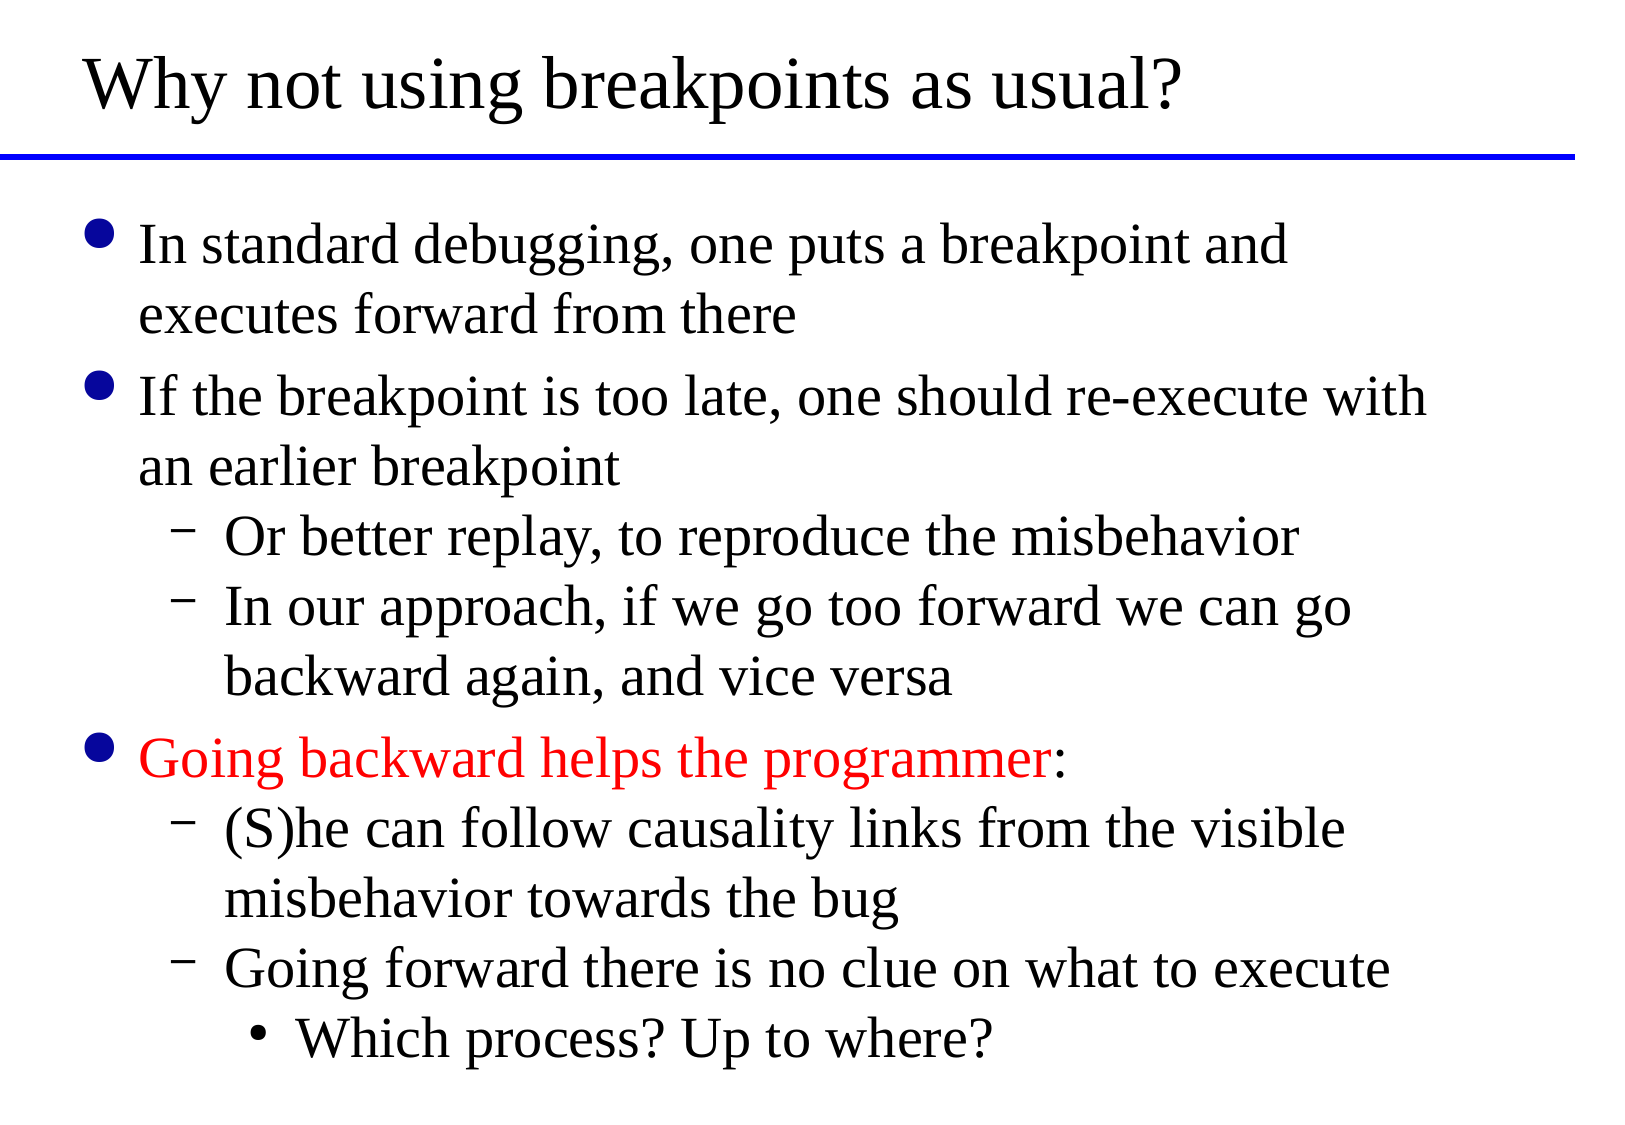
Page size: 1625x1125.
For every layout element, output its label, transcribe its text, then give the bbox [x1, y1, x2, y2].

title Why not using breakpoints as usual? [67, 27, 1544, 131]
list In standard debugging, one puts a breakpoint and executes forward from there If the breakpoint is too late, one should re-execute with an earlier breakpoint Or better replay, to reproduce the misbehavior In our approach, if we go too forward we can go backward again, and vice versa Going backward helps the programmer: (S)he can follow causality links from the visible misbehavior towards the bug Going forward there is no clue on what to execute Which process? Up to where? [67, 198, 1478, 1061]
